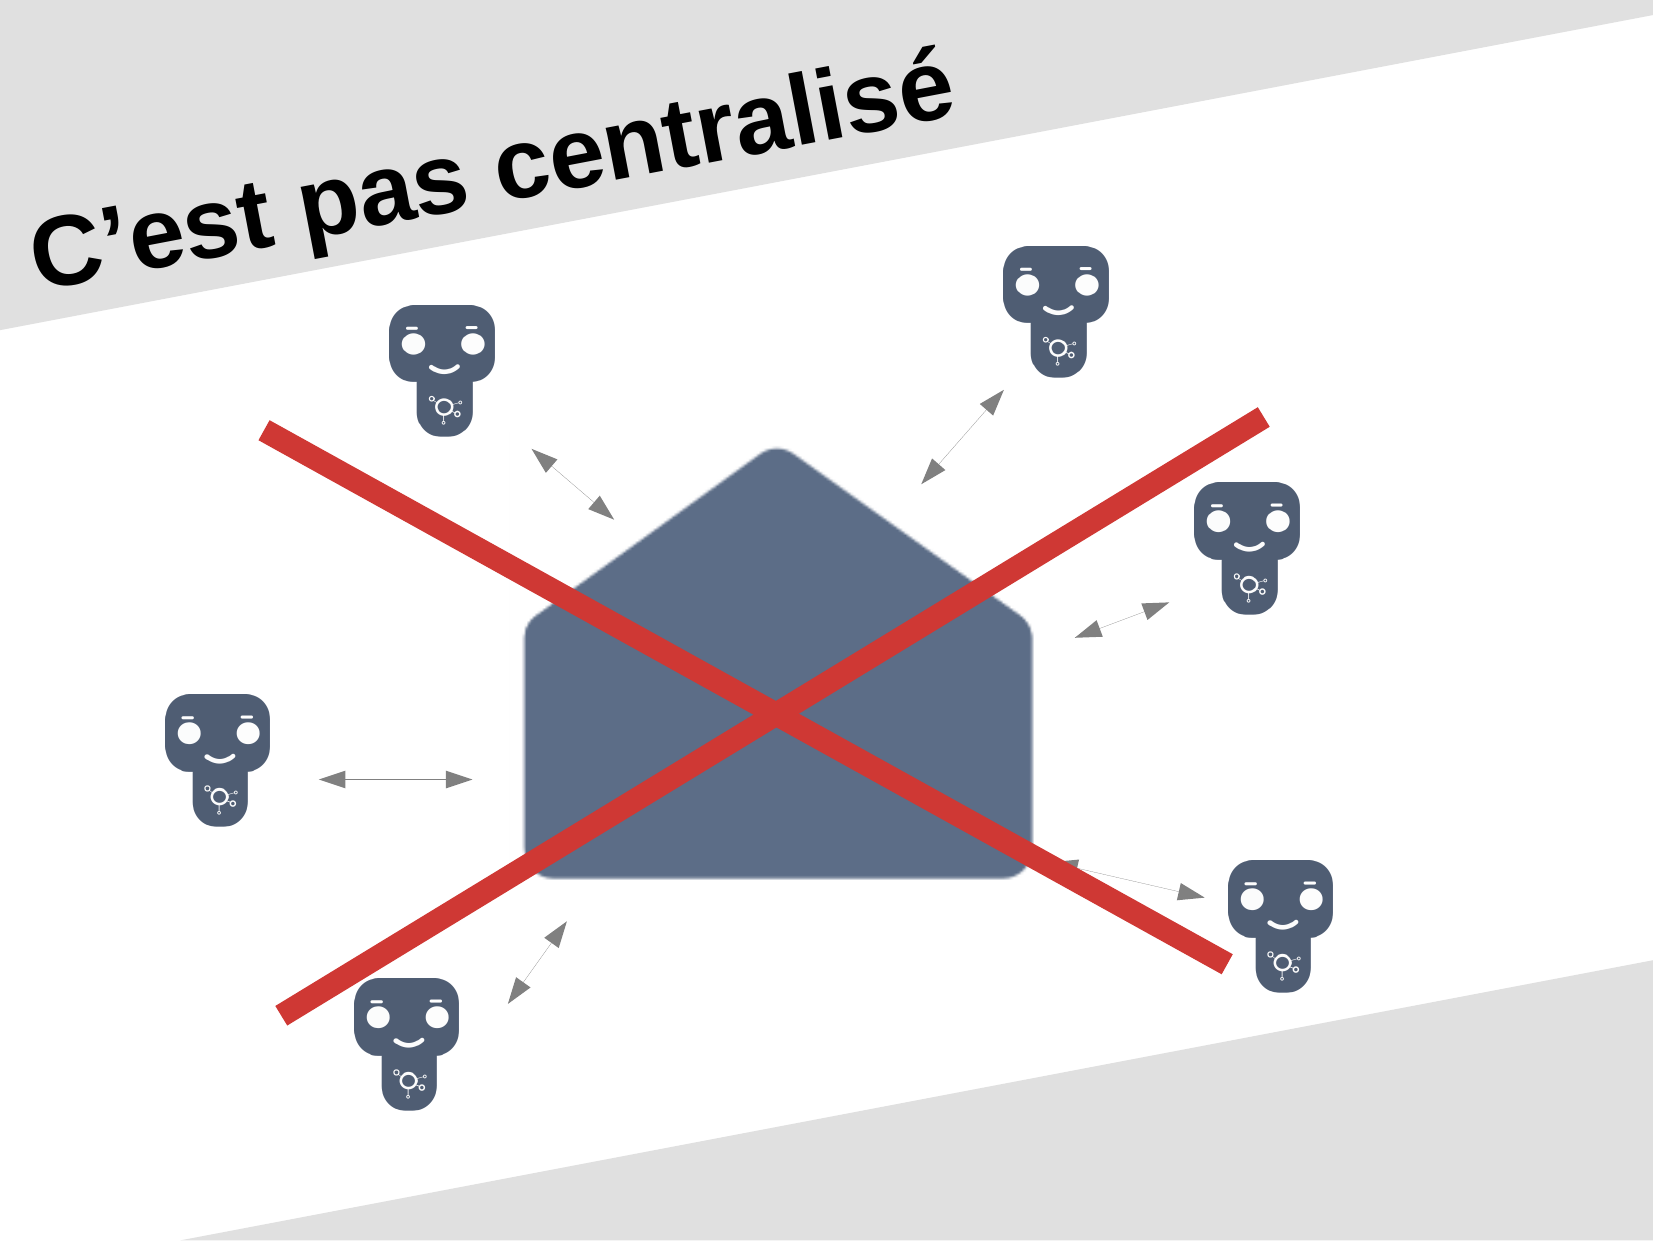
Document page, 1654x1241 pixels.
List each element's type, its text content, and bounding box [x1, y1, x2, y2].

picture [1003, 246, 1109, 378]
title C’est pas centralisé [11, 0, 1512, 359]
picture [1194, 482, 1300, 615]
picture [165, 694, 270, 827]
picture [508, 728, 1052, 898]
picture [801, 561, 1052, 853]
picture [389, 305, 495, 438]
picture [508, 432, 1052, 700]
picture [508, 580, 752, 863]
picture [354, 978, 459, 1111]
picture [1228, 860, 1333, 993]
